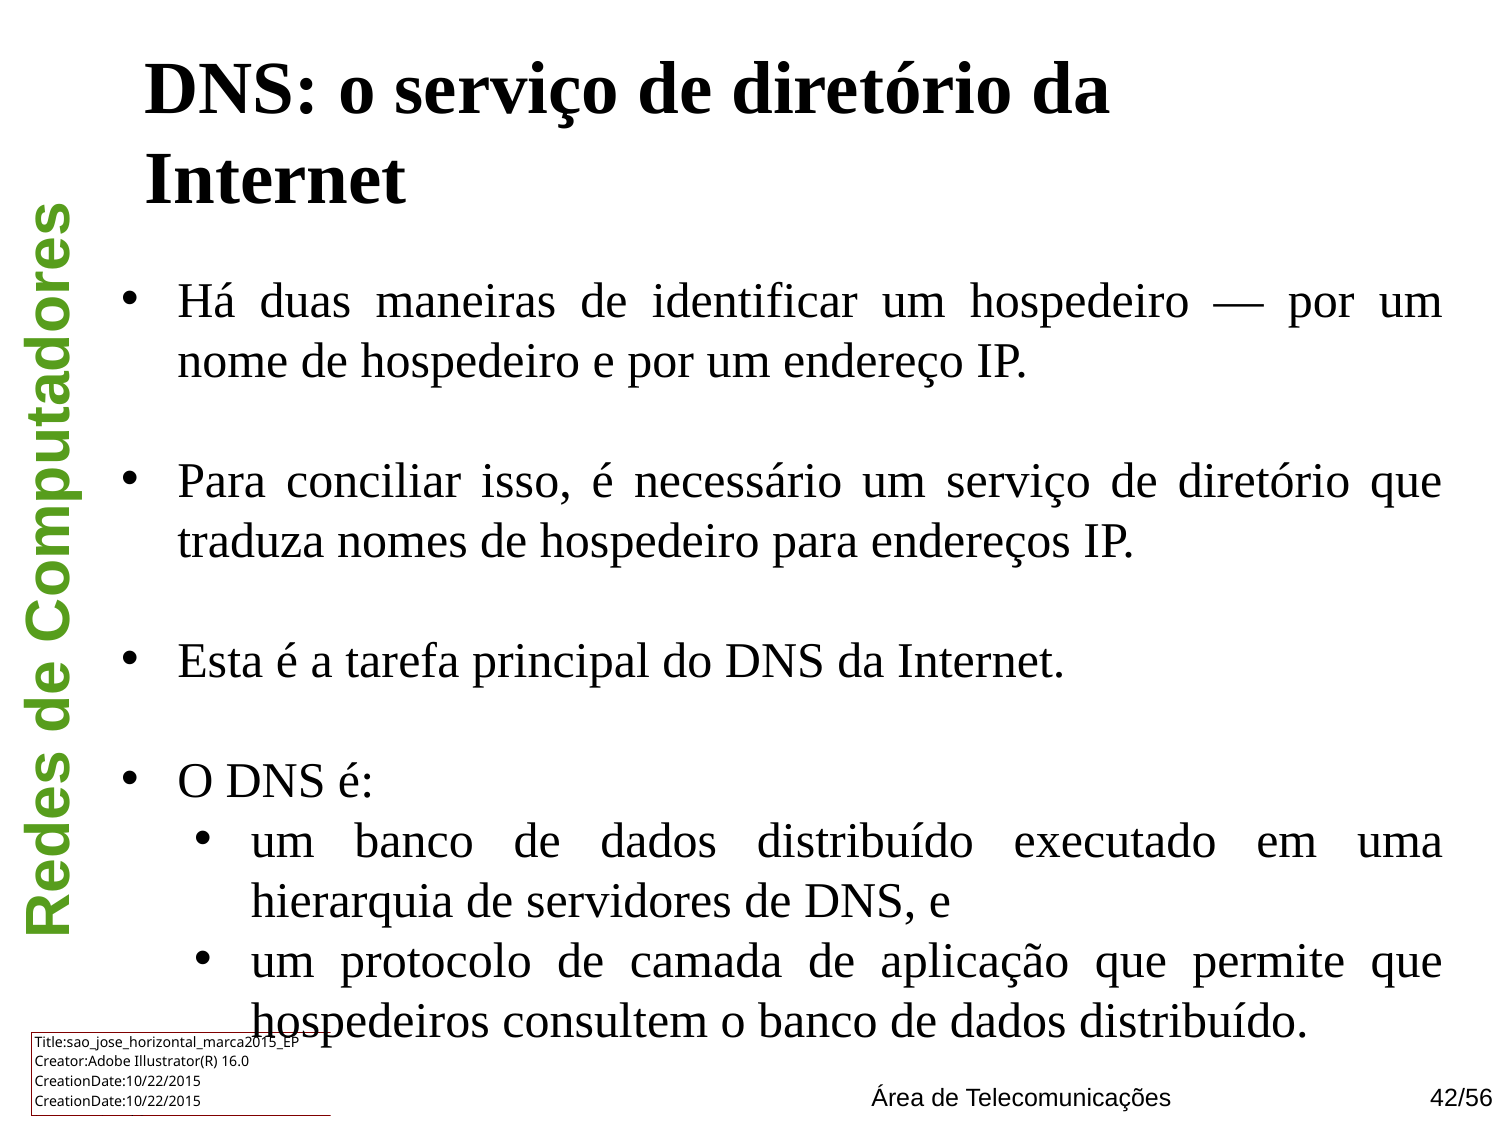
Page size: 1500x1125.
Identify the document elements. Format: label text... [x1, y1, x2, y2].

text_box DNS: o serviço de diretório da Internet [129, 30, 1335, 315]
text_box Há duas maneiras de identificar um hospedeiro — por um nome de hospedeiro e por um endereço IP. Para conciliar isso, é necessário um serviço de diretório que traduza nomes de hospedeiro para endereços IP. Esta é a tarefa principal do DNS da Internet. O DNS é: um banco de dados distribuído executado em uma hierarquia de servidores de DNS, e um protocolo de camada de aplicação que permite que hospedeiros consultem o banco de dados distribuído. [106, 259, 1459, 1083]
